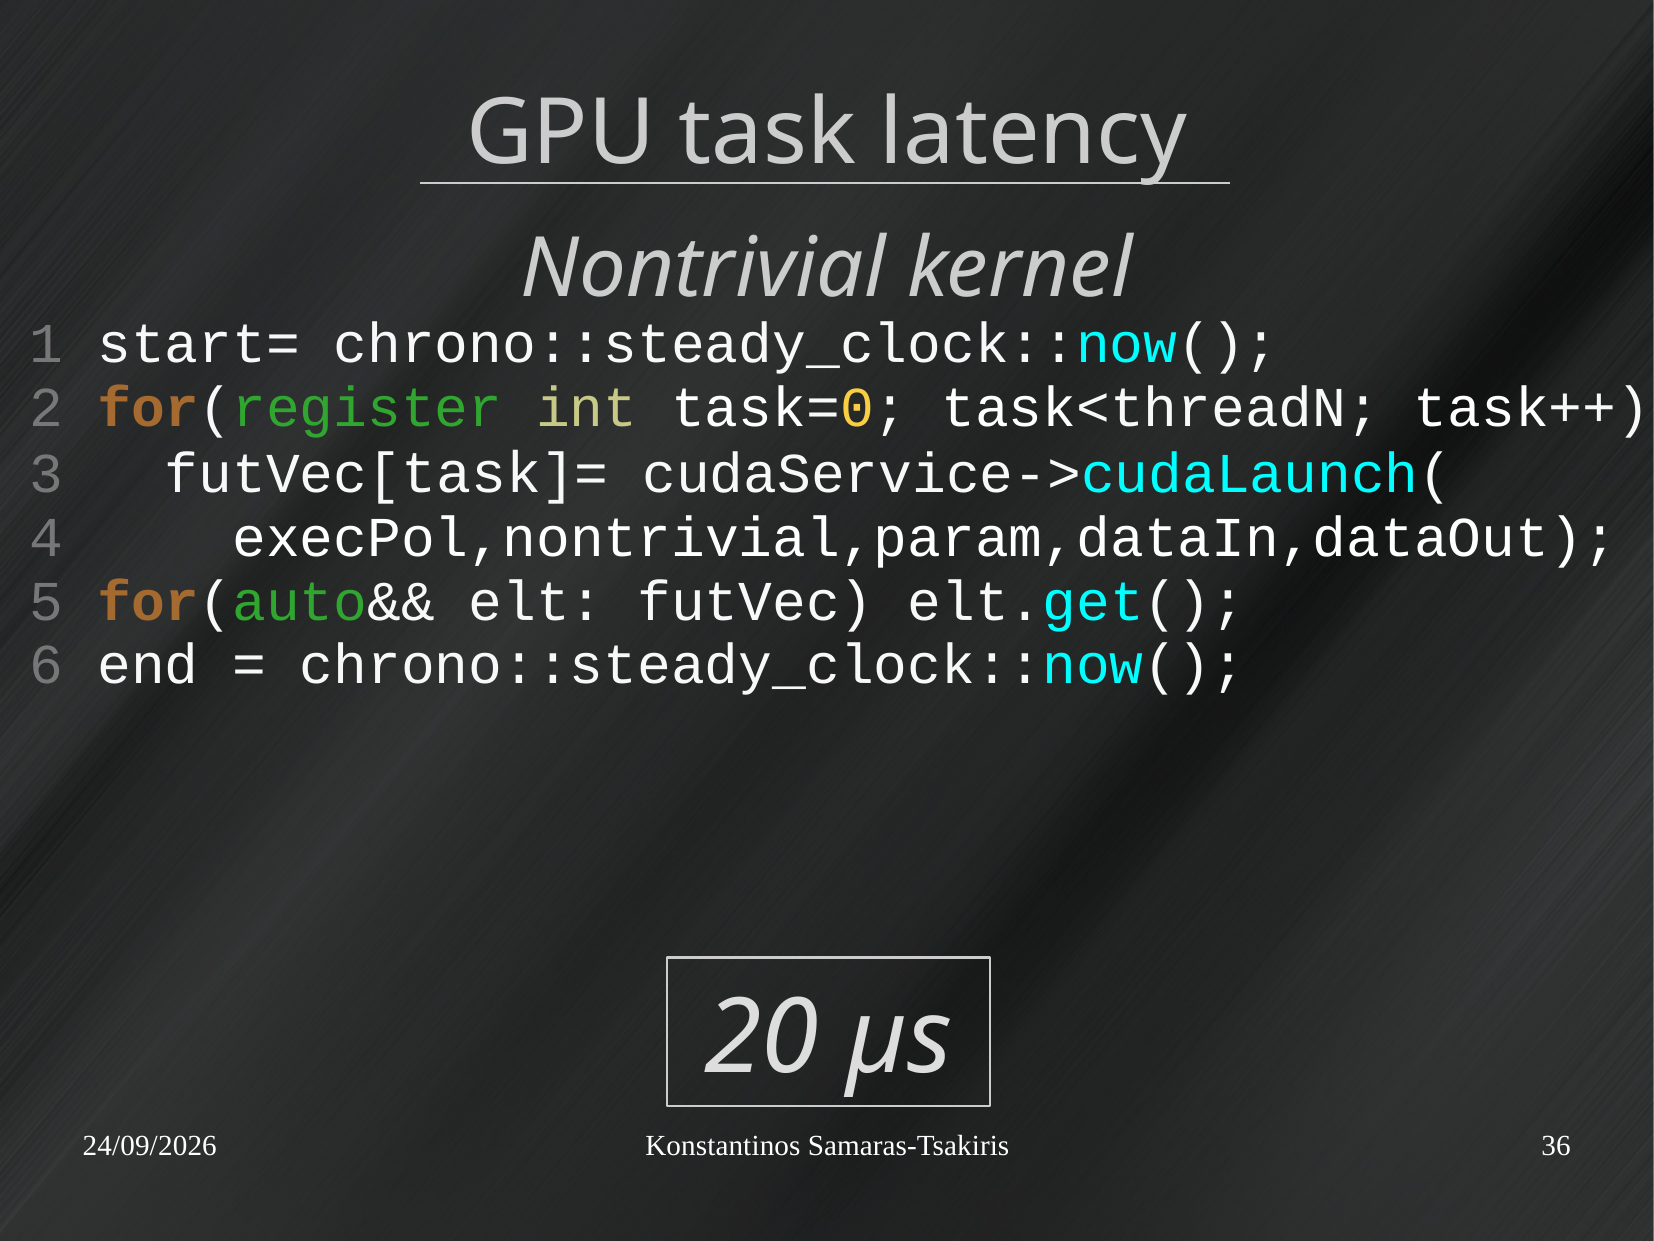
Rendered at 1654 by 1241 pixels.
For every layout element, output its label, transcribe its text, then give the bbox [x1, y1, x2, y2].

title GPU task latency Nontrivial kernel [82, 53, 1571, 314]
list 20 μs [667, 957, 990, 1107]
picture [0, 0, 1654, 1241]
text_box 1 start= chrono::steady_clock::now(); 2 for(register int task=0; task<threadN; task++) 3 futVec[task]= cudaService->cudaLaunch( 4 execPol,nontrivial,param,dataIn,dataOut); 5 for(auto&& elt: futVec) elt.get(); 6 end = chrono::steady_clock::now(); [15, 308, 1654, 886]
